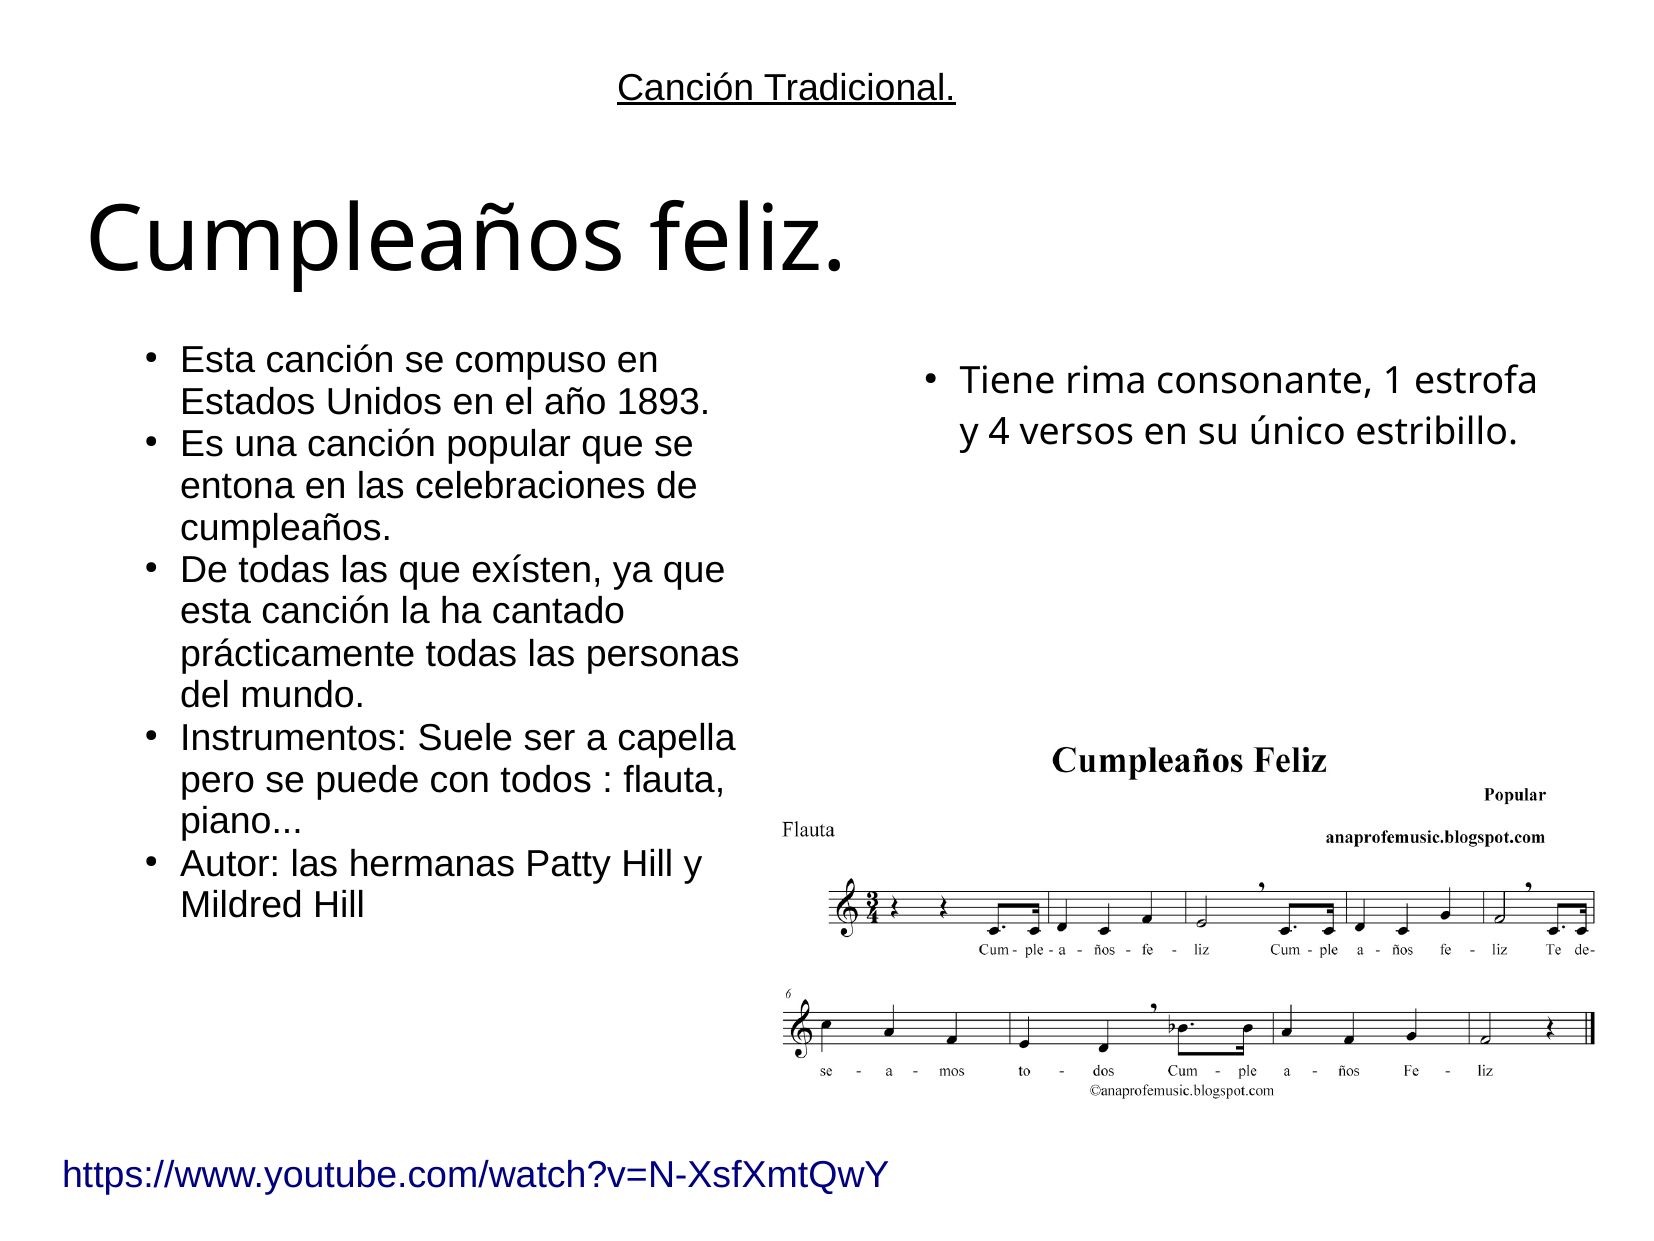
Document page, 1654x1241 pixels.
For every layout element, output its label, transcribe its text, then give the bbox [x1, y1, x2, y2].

picture [767, 696, 1619, 1123]
text_box Cumpleaños feliz. [71, 165, 1016, 624]
text_box https://www.youtube.com/watch?v=N-XsfXmtQwY [47, 1145, 1098, 1217]
text_box Tiene rima consonante, 1 estrofa y 4 versos en su único estribillo. [909, 346, 1571, 520]
text_box Canción Tradicional. [602, 59, 1099, 116]
text_box Esta canción se compuso en Estados Unidos en el año 1893. Es una canción popular que se entona en las celebraciones de cumpleaños. De todas las que exísten, ya que esta canción la ha cantado prácticamente todas las personas del mundo. Instrumentos: Suele ser a capella pero se puede con todos : flauta, piano... Autor: las hermanas Patty Hill y Mildred Hill [129, 330, 804, 935]
